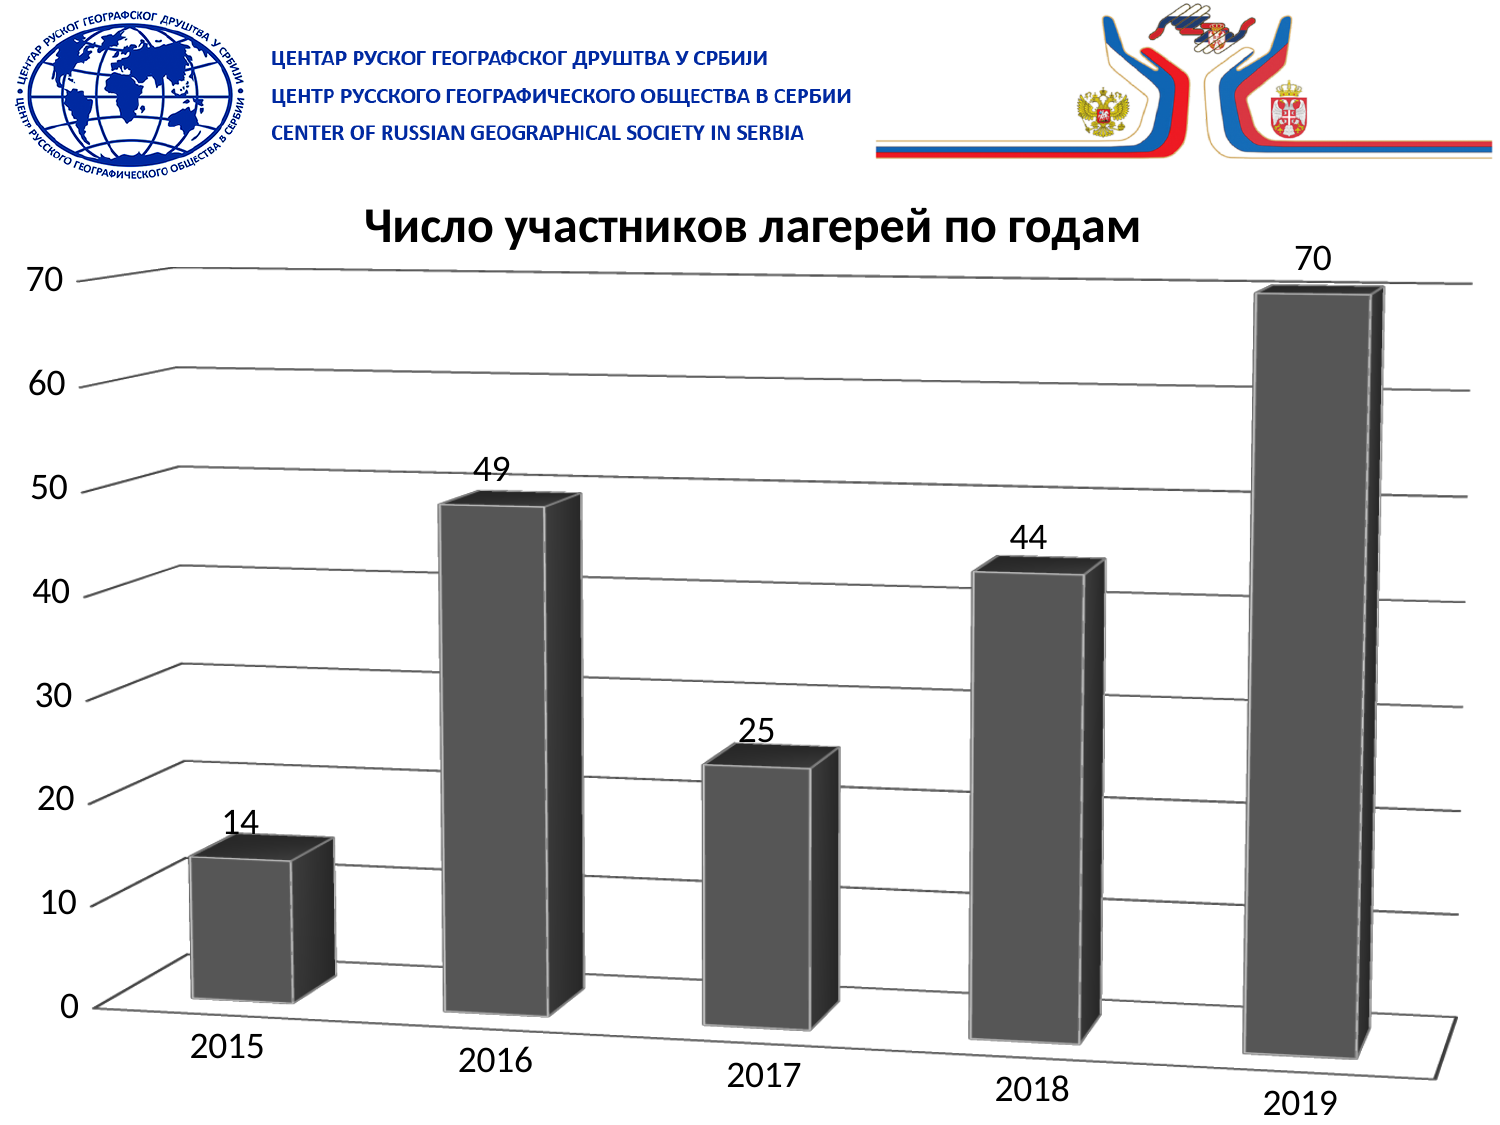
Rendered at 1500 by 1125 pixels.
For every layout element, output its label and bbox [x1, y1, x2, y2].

chart [0, 177, 1500, 1125]
picture [0, 0, 1500, 177]
